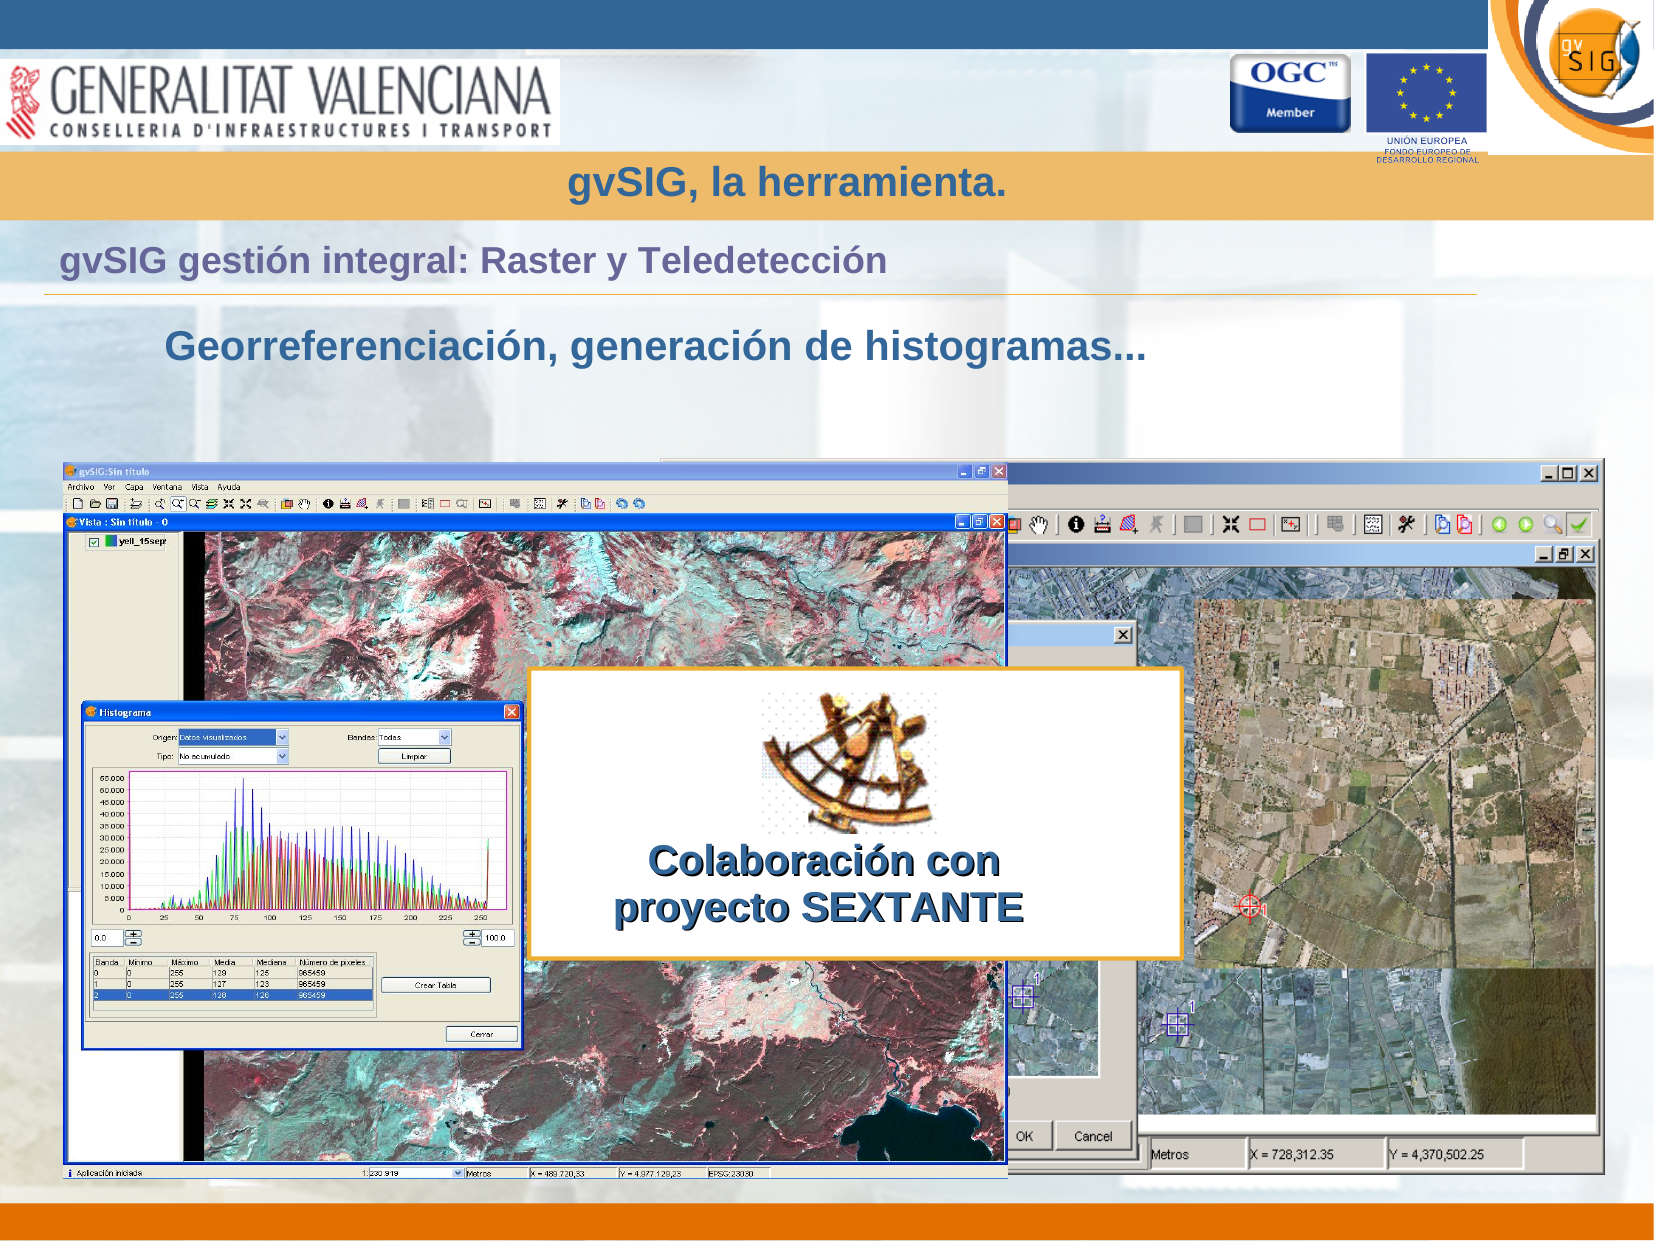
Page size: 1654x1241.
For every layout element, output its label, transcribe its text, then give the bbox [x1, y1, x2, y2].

picture [1230, 54, 1351, 133]
picture [0, 59, 560, 145]
text_box Georreferenciación, generación de histogramas... [149, 315, 1473, 391]
text_box Colaboración con proyecto SEXTANTE [529, 668, 1182, 959]
picture [63, 458, 1605, 1179]
picture [1364, 0, 1654, 155]
text_box gvSIG, la herramienta. [0, 151, 1575, 228]
text_box gvSIG gestión integral: Raster y Teledetección [44, 231, 1056, 303]
